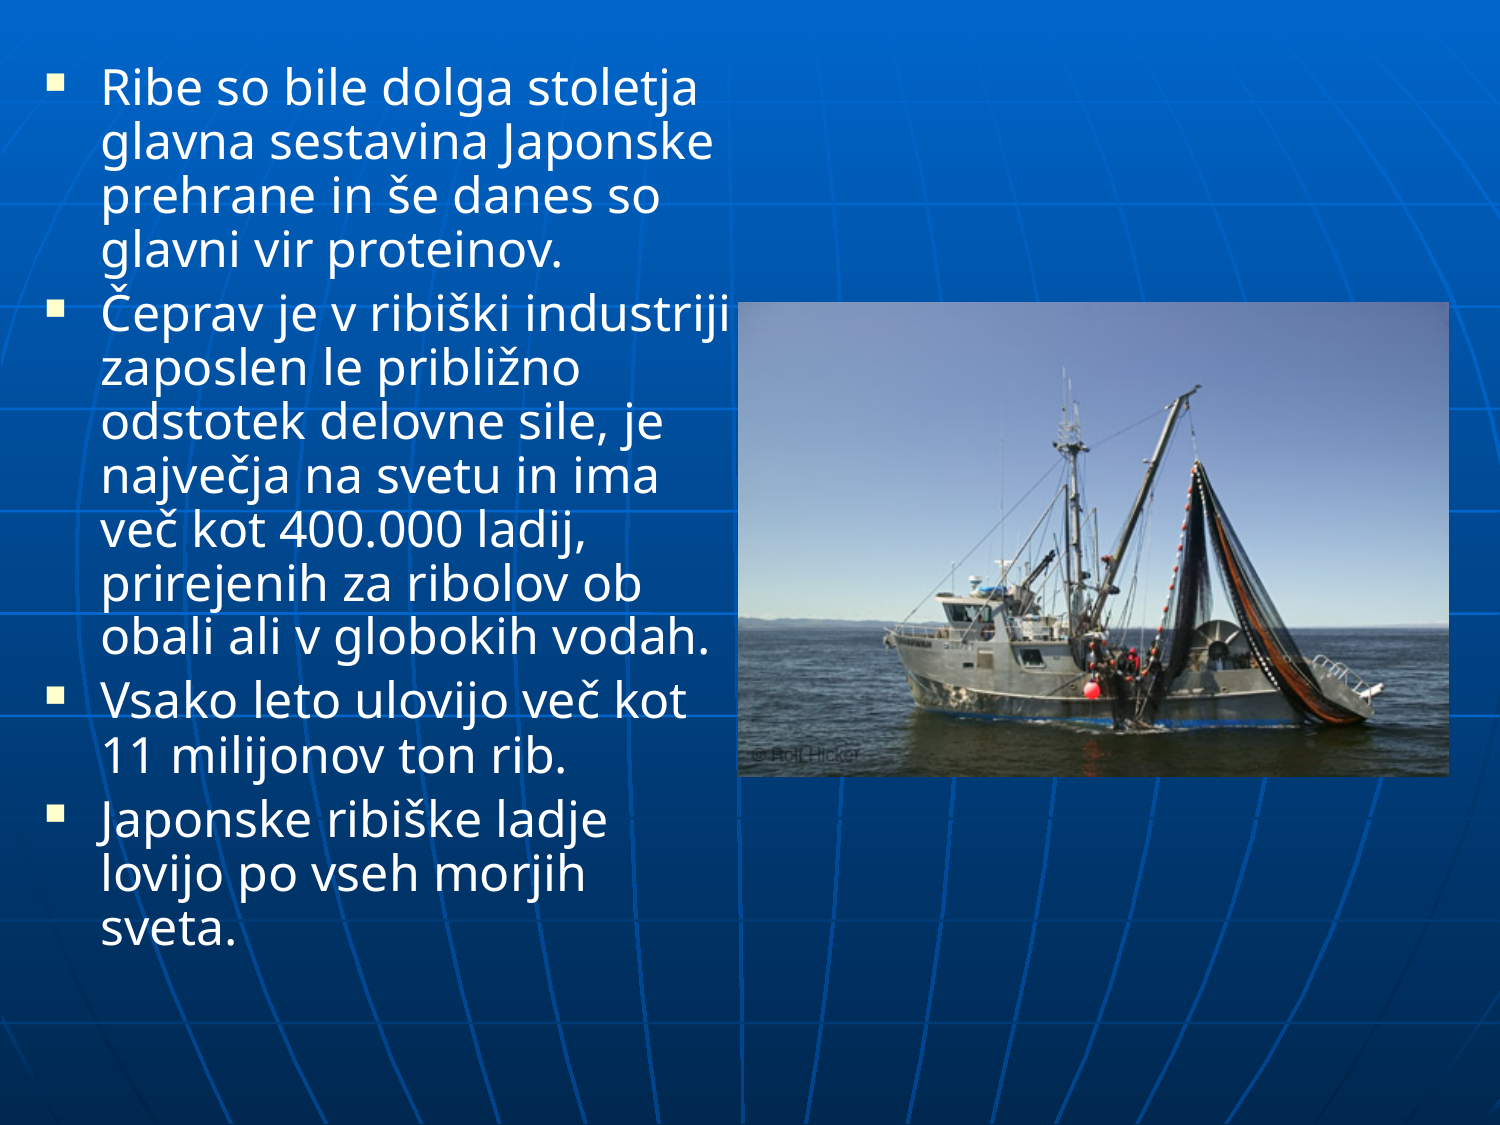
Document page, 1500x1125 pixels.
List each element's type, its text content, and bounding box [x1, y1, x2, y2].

picture [738, 302, 1449, 777]
list Ribe so bile dolga stoletja glavna sestavina Japonske prehrane in še danes so glavni vir proteinov. Čeprav je v ribiški industriji zaposlen le približno odstotek delovne sile, je največja na svetu in ima več kot 400.000 ladij, prirejenih za ribolov ob obali ali v globokih vodah. Vsako leto ulovijo več kot 11 milijonov ton rib. Japonske ribiške ladje lovijo po vseh morjih sveta. [29, 54, 750, 1040]
